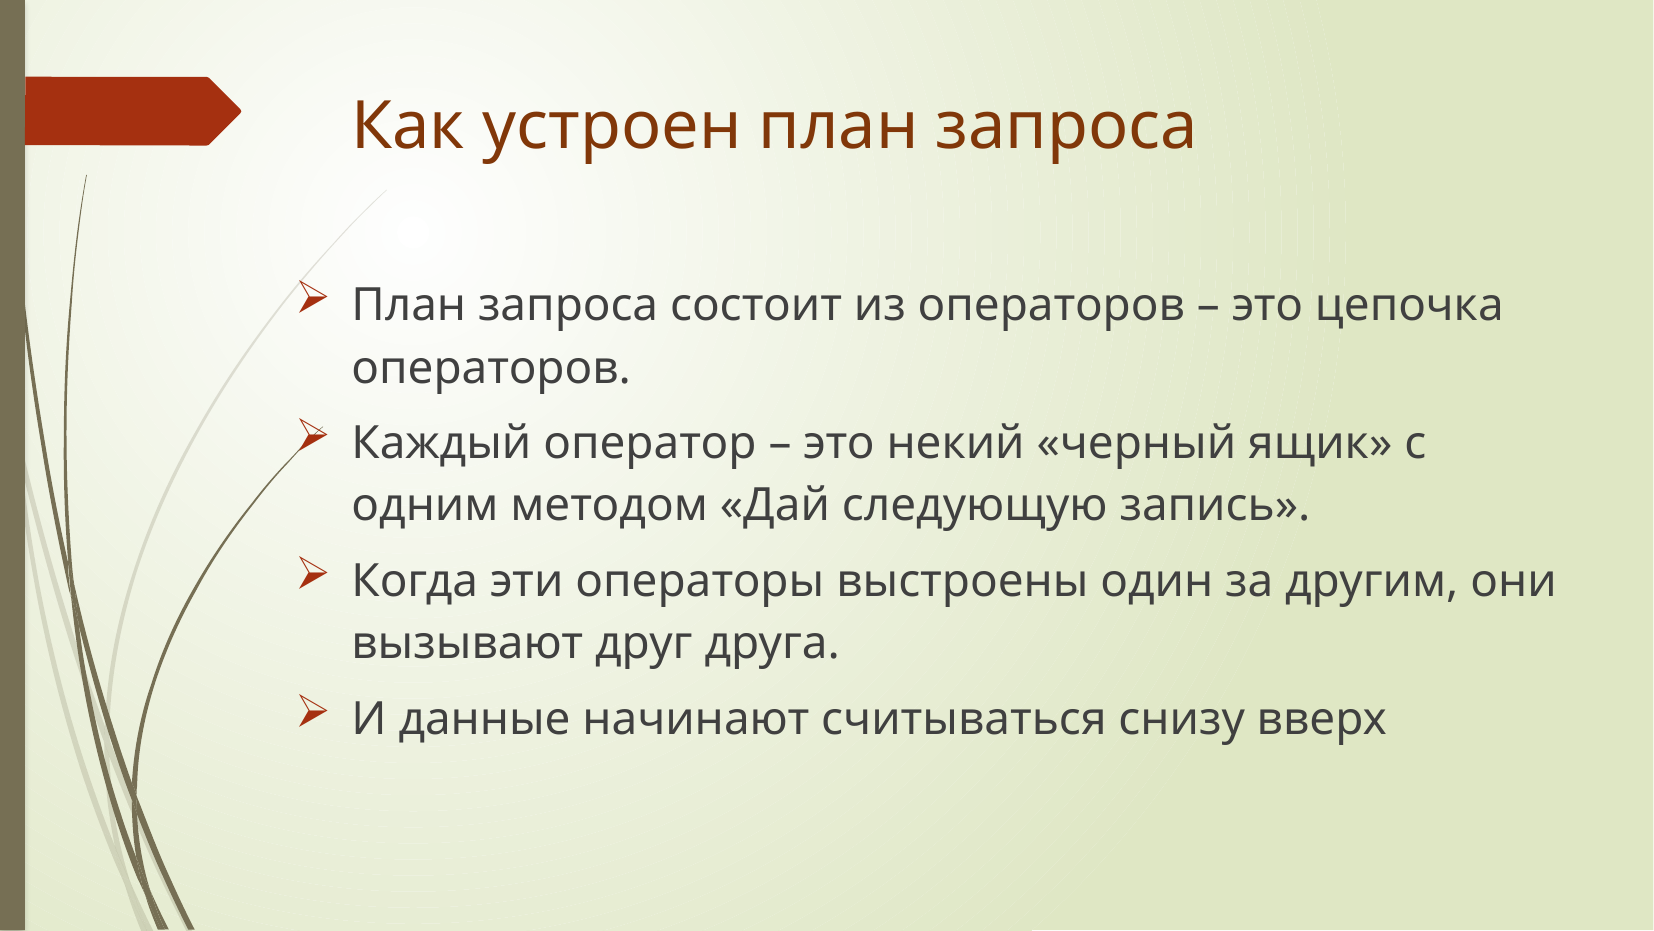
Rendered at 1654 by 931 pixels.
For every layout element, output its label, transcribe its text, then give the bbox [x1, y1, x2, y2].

text_box План запроса состоит из операторов – это цепочка операторов. Каждый оператор – это некий «черный ящик» с одним методом «Дай следующую запись». Когда эти операторы выстроены один за другим, они вызывают друг друга. И данные начинают считываться снизу вверх [295, 271, 1565, 804]
title Как устроен план запроса [351, 76, 1561, 155]
